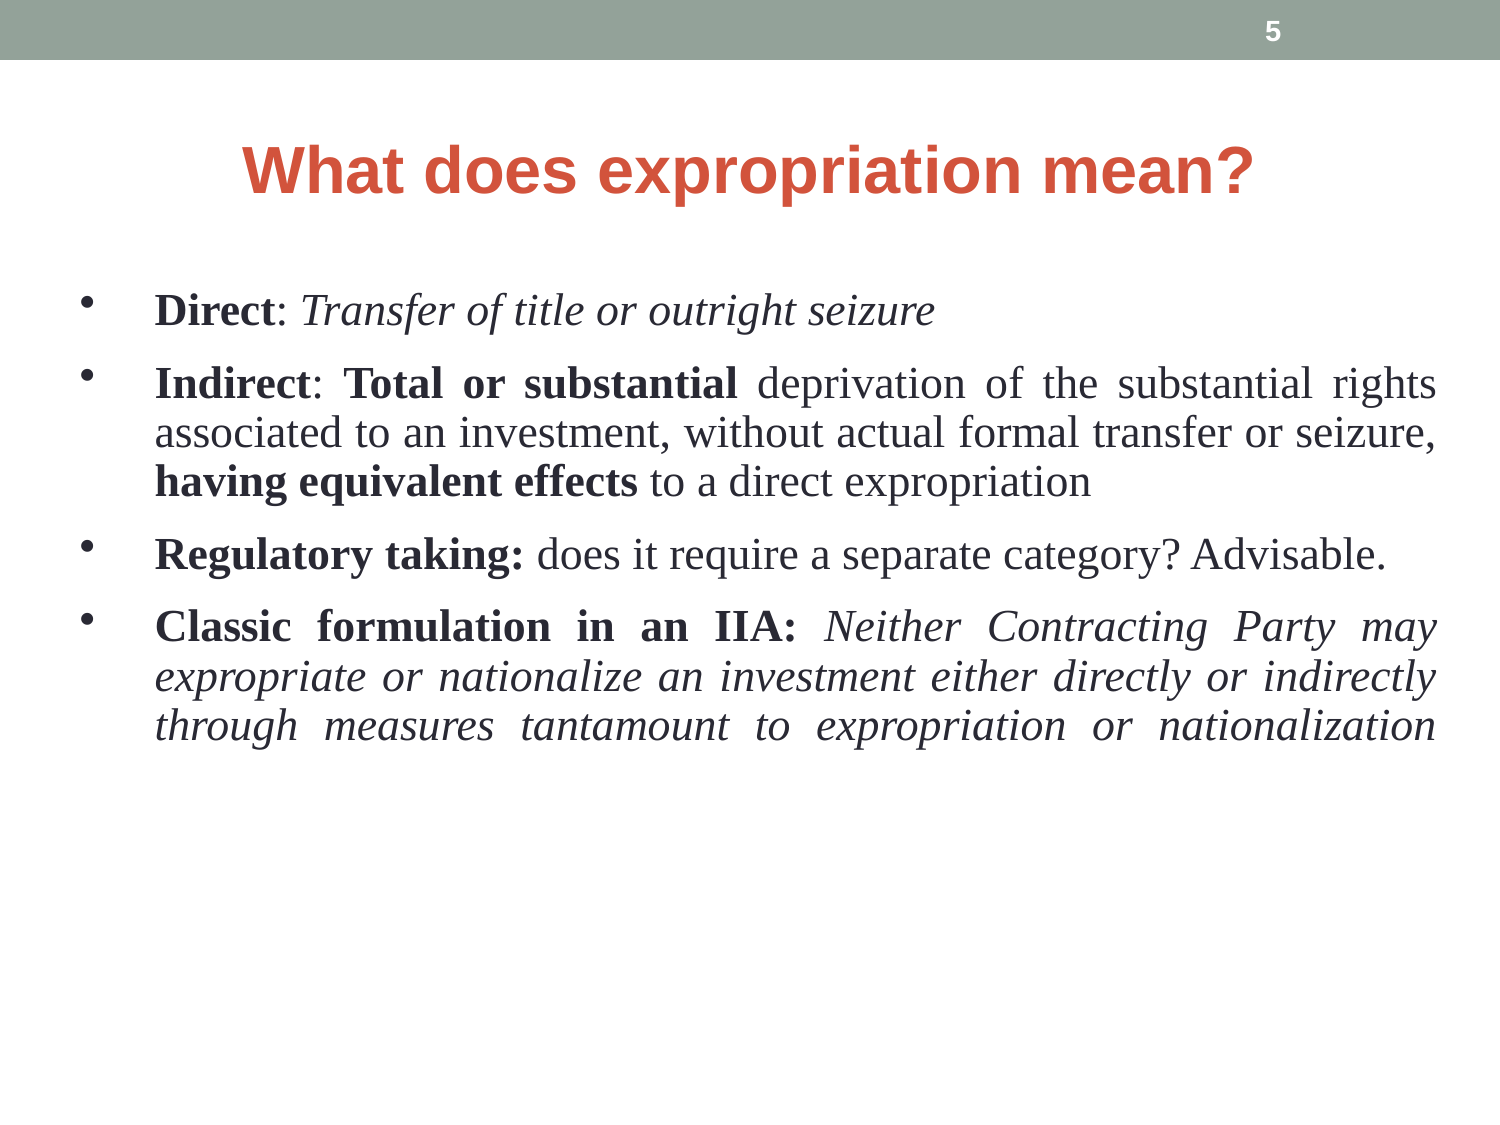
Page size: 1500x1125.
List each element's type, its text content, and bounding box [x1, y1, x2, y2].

text_box Direct: Transfer of title or outright seizure Indirect: Total or substantial deprivation of the substantial rights associated to an investment, without actual formal transfer or seizure, having equivalent effects to a direct expropriation Regulatory taking: does it require a separate category? Advisable. Classic formulation in an IIA: Neither Contracting Party may expropriate or nationalize an investment either directly or indirectly through measures tantamount to expropriation or nationalization (“expropriation”), except... [64, 278, 1453, 1083]
slide_number <編號> [1250, 3, 1425, 57]
text_box What does expropriation mean? [112, 125, 1388, 210]
